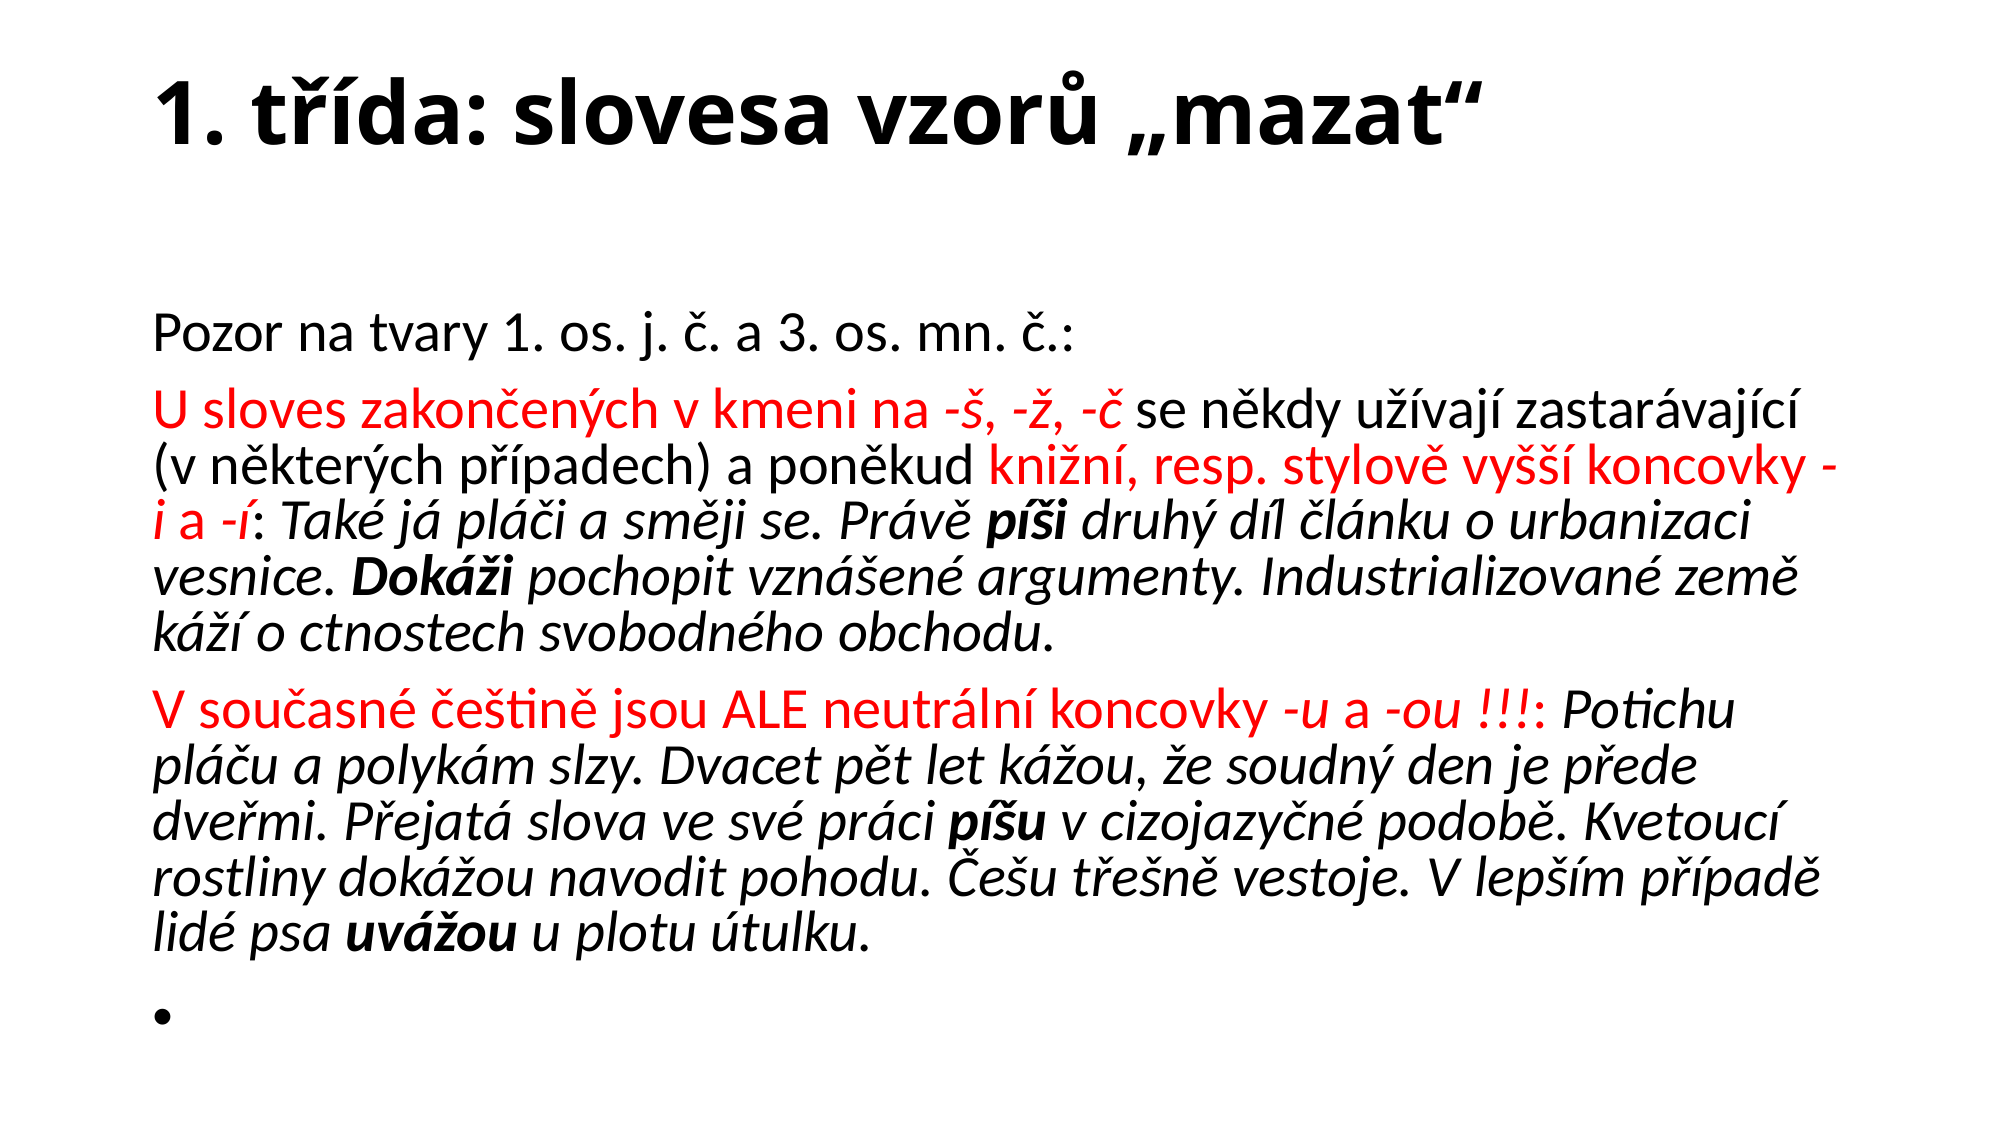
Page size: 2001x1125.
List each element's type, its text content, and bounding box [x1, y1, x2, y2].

title 1. třída: slovesa vzorů „mazat“ [137, 59, 1863, 278]
list Pozor na tvary 1. os. j. č. a 3. os. mn. č.: U sloves zakončených v kmeni na -š, -ž, -č se někdy užívají zastarávající (v některých případech) a poněkud knižní, resp. stylově vyšší koncovky -i a -í: Také já pláči a směji se. Právě píši druhý díl článku o urbanizaci vesnice. Dokáži pochopit vznášené argumenty. Industrializované země káží o ctnostech svobodného obchodu. V současné češtině jsou ALE neutrální koncovky -u a -ou !!!: Potichu pláču a polykám slzy. Dvacet pět let kážou, že soudný den je přede dveřmi. Přejatá slova ve své práci píšu v cizojazyčné podobě. Kvetoucí rostliny dokážou navodit pohodu. Češu třešně vestoje. V lepším případě lidé psa uvážou u plotu útulku. [137, 299, 1863, 1014]
